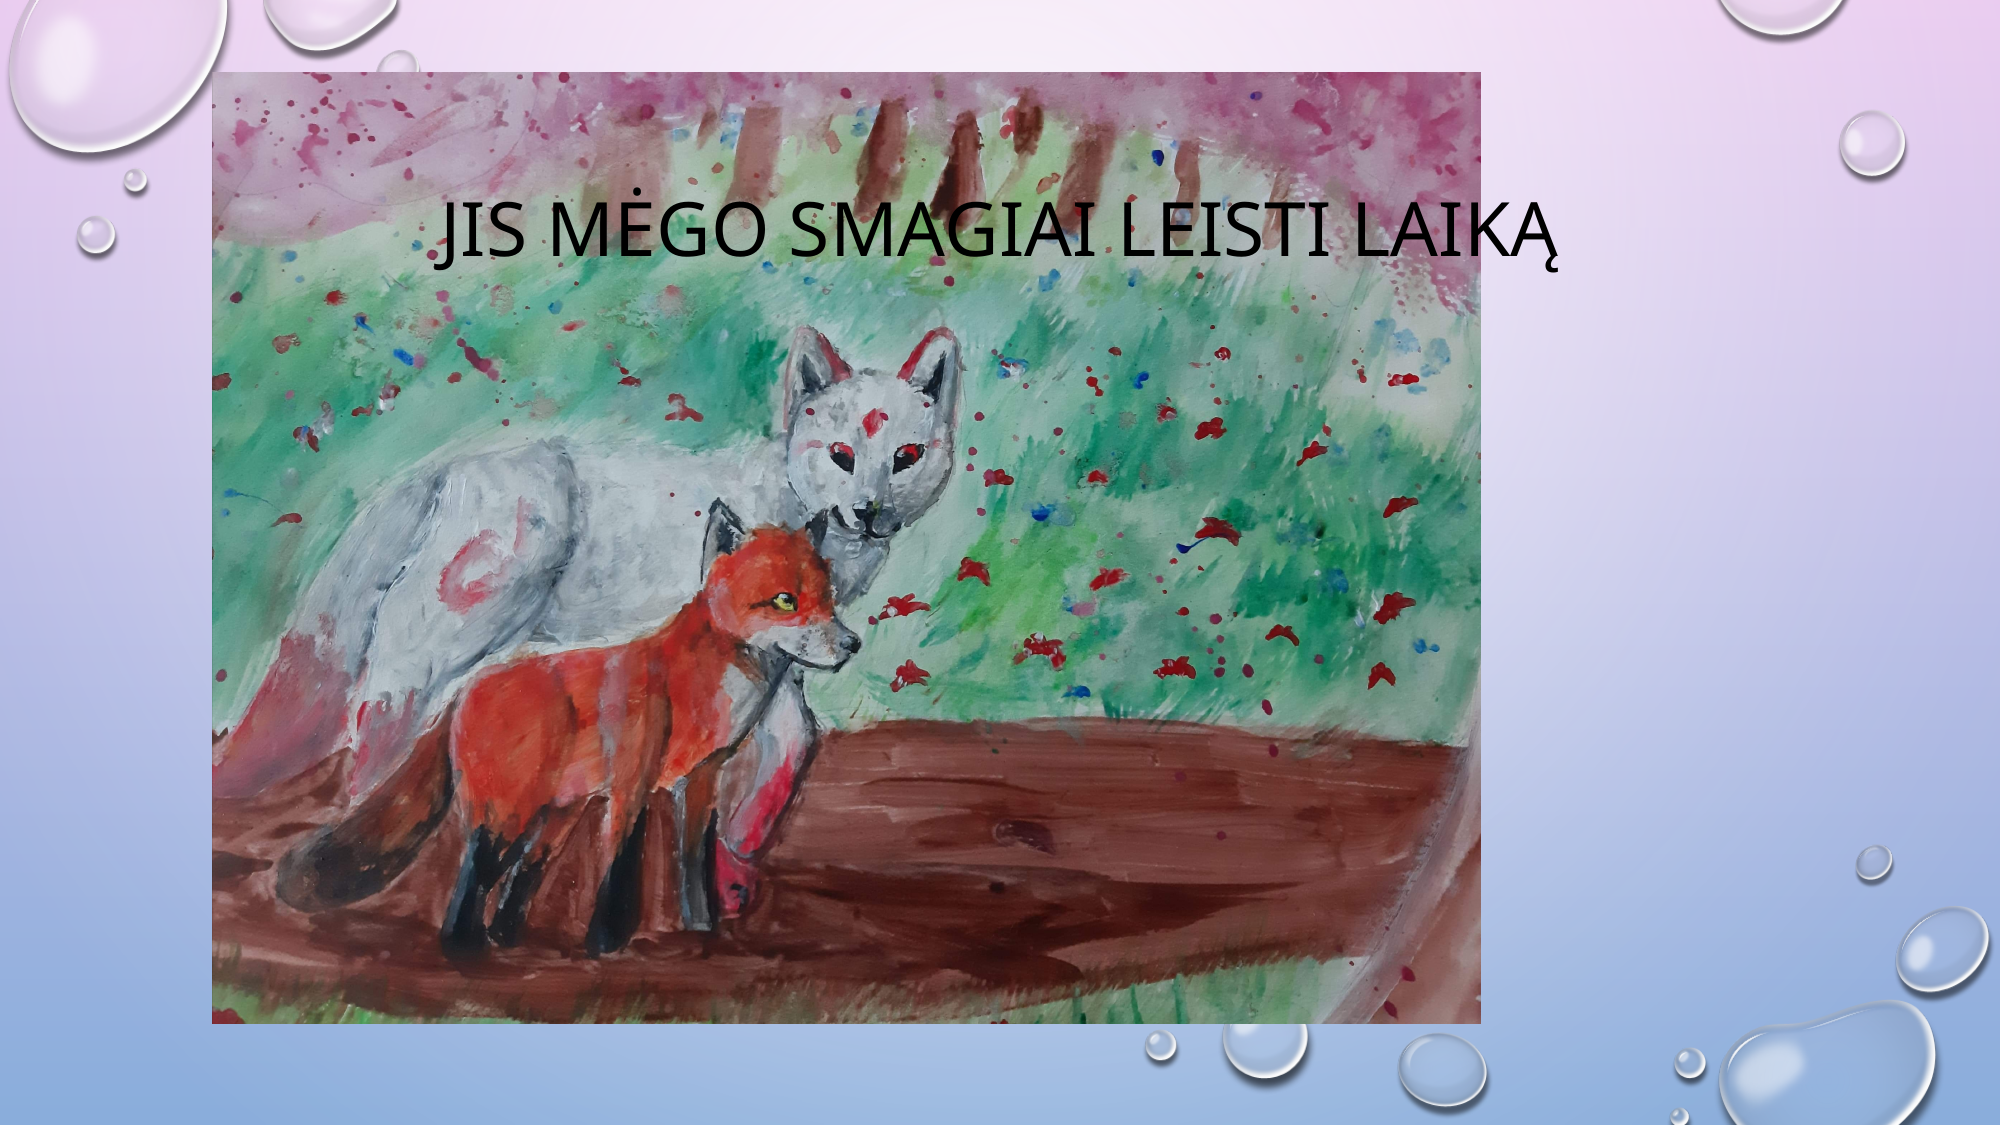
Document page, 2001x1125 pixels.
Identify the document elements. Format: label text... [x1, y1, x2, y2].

picture [212, 364, 1481, 1024]
picture [212, 72, 1481, 101]
title Jis mėgo smagiai leisti laiką [149, 101, 1851, 364]
